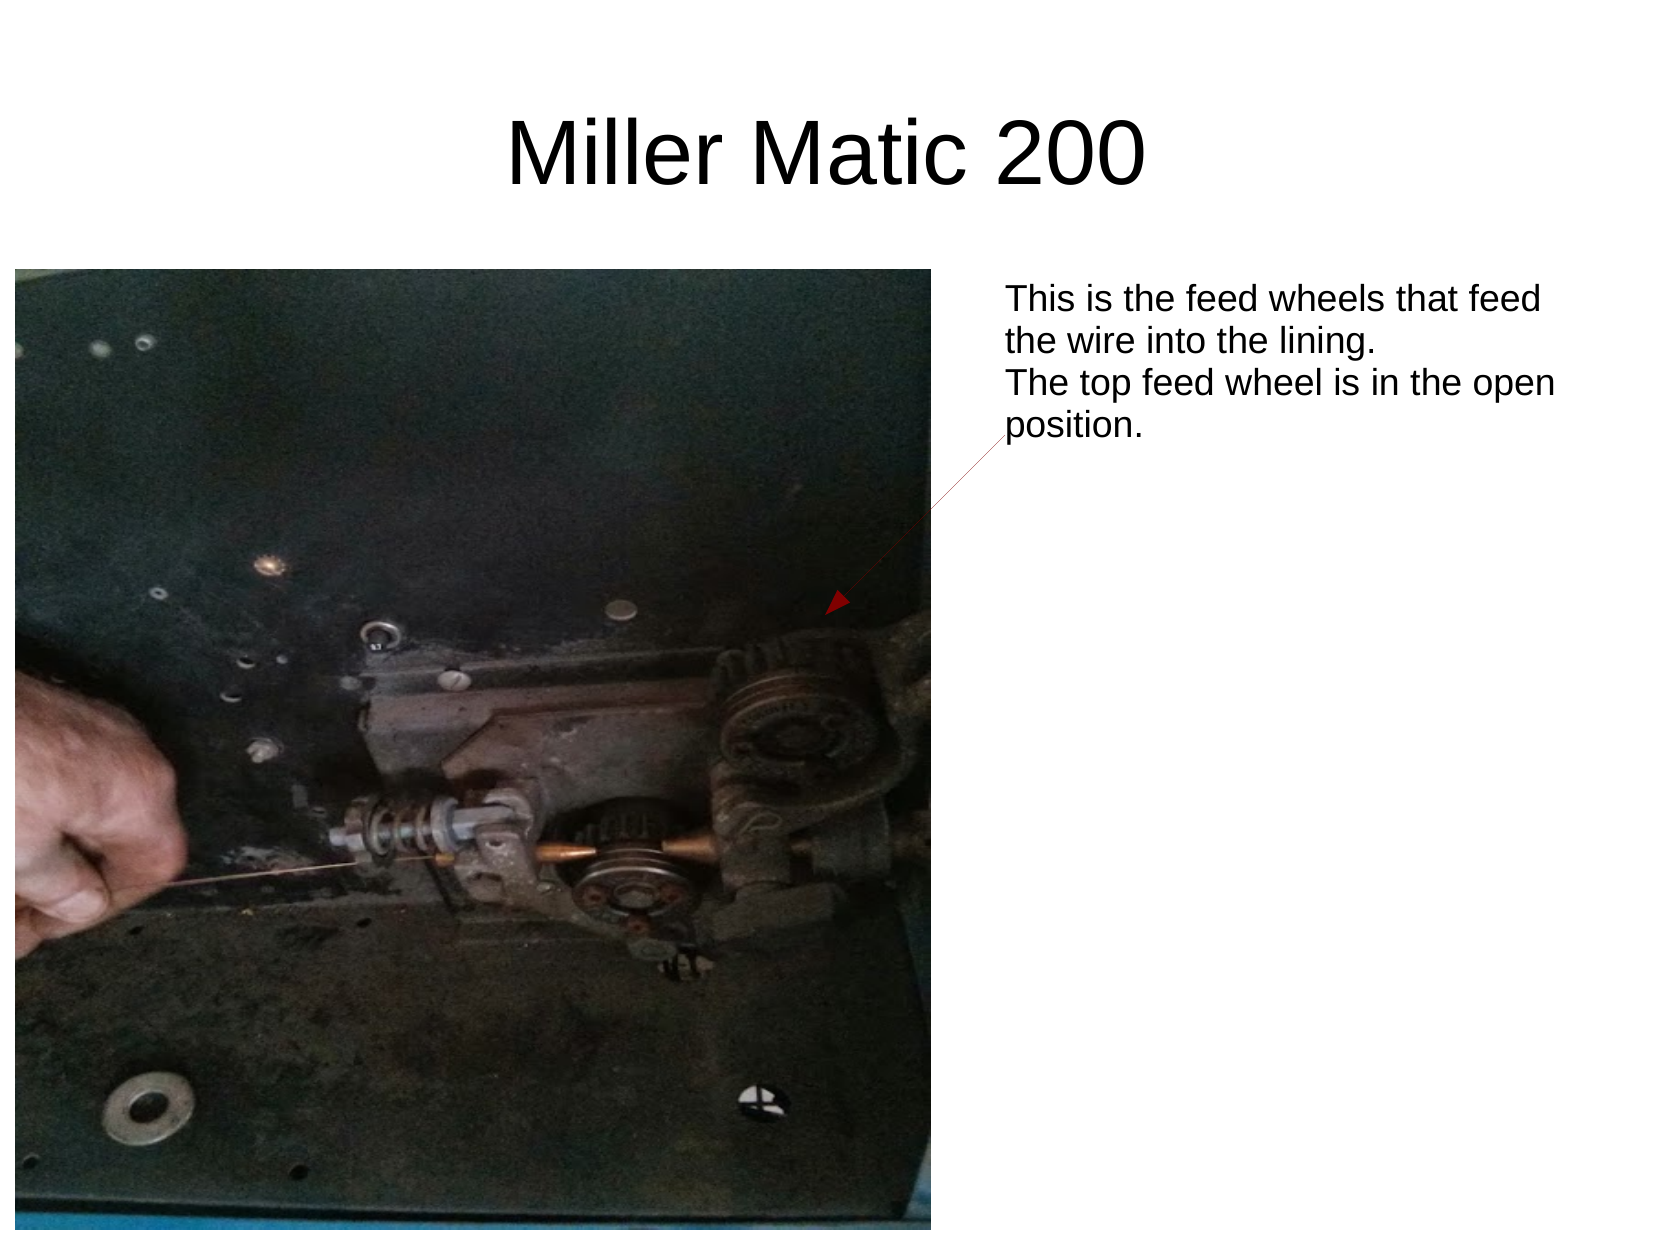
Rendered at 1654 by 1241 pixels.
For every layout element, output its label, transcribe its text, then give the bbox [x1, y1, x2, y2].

picture [15, 269, 931, 1231]
text_box This is the feed wheels that feed the wire into the lining. The top feed wheel is in the open position. [990, 270, 1606, 601]
title Miller Matic 200 [82, 49, 1571, 257]
